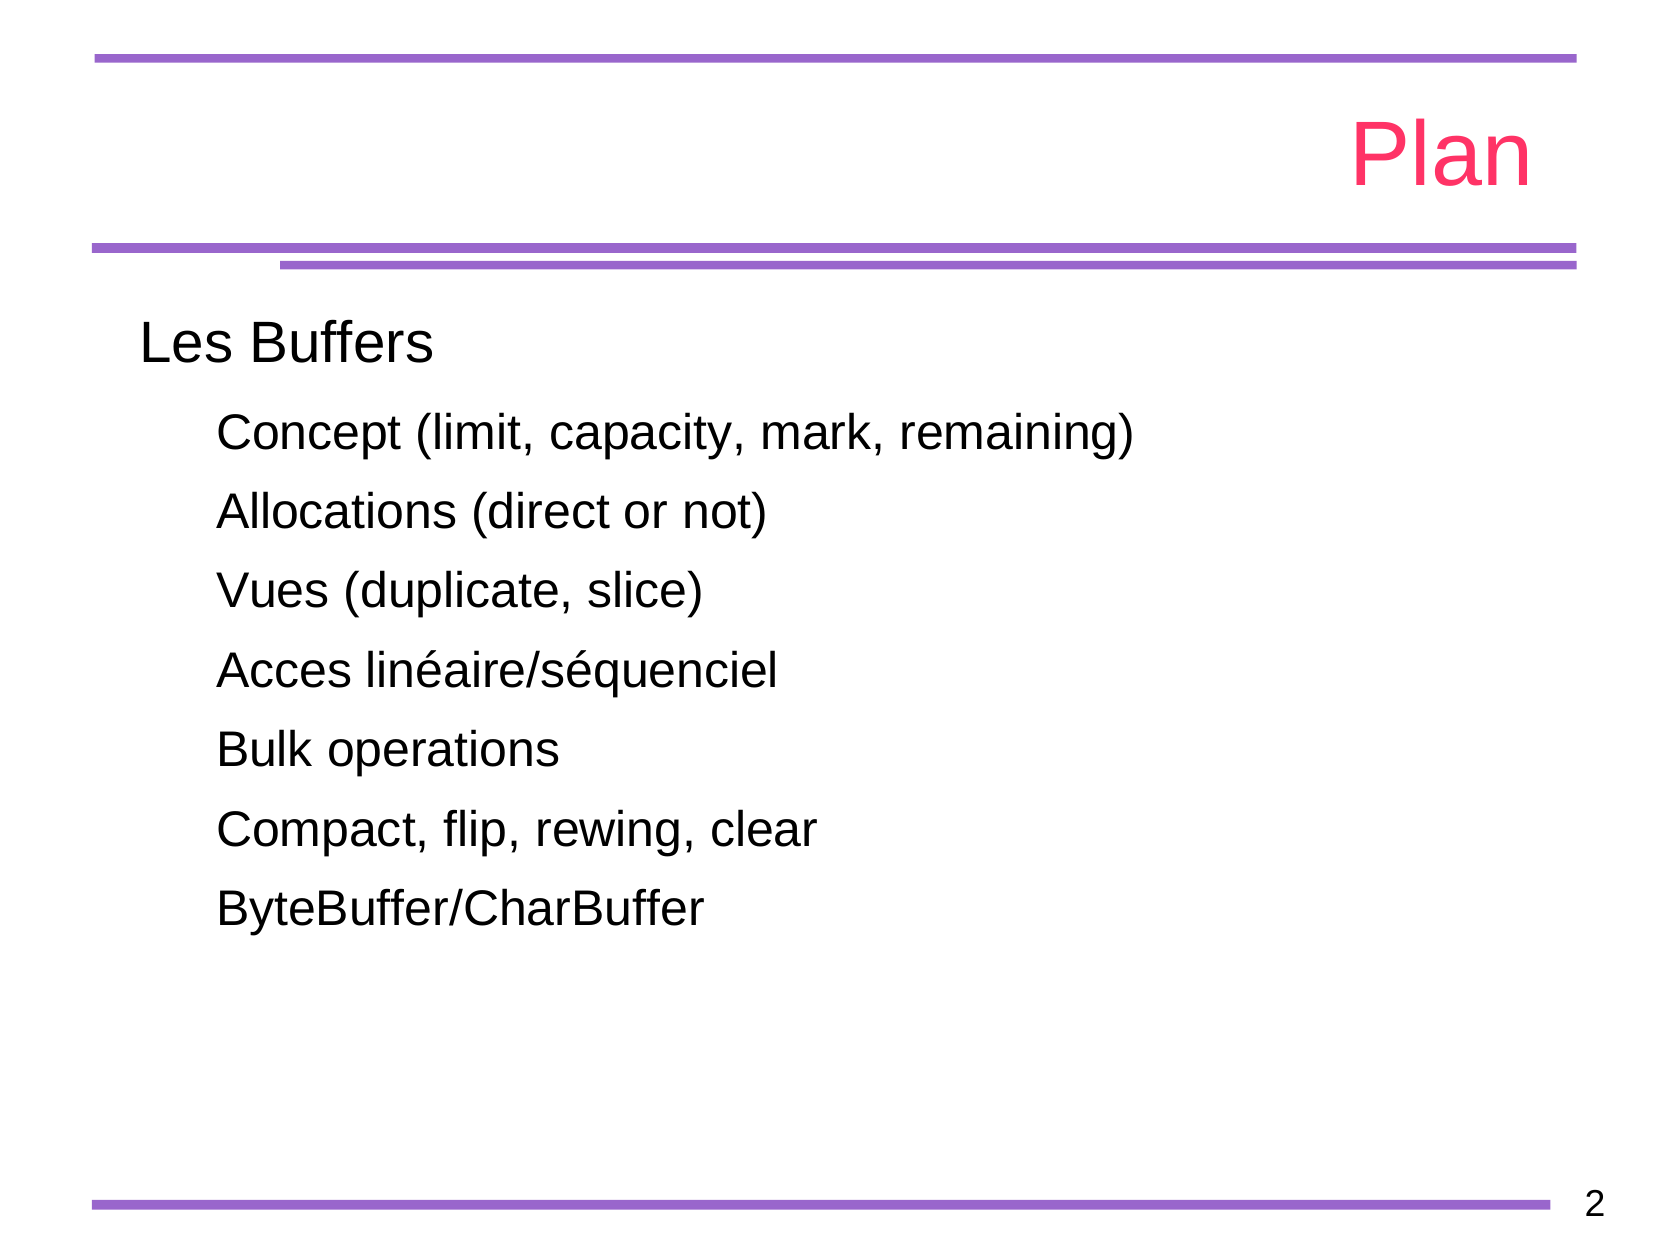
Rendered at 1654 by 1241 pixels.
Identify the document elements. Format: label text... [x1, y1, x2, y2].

list Les Buffers Concept (limit, capacity, mark, remaining) Allocations (direct or not) Vues (duplicate, slice) Acces linéaire/séquenciel Bulk operations Compact, flip, rewing, clear ByteBuffer/CharBuffer [121, 309, 1534, 1162]
title Plan [121, 49, 1534, 257]
